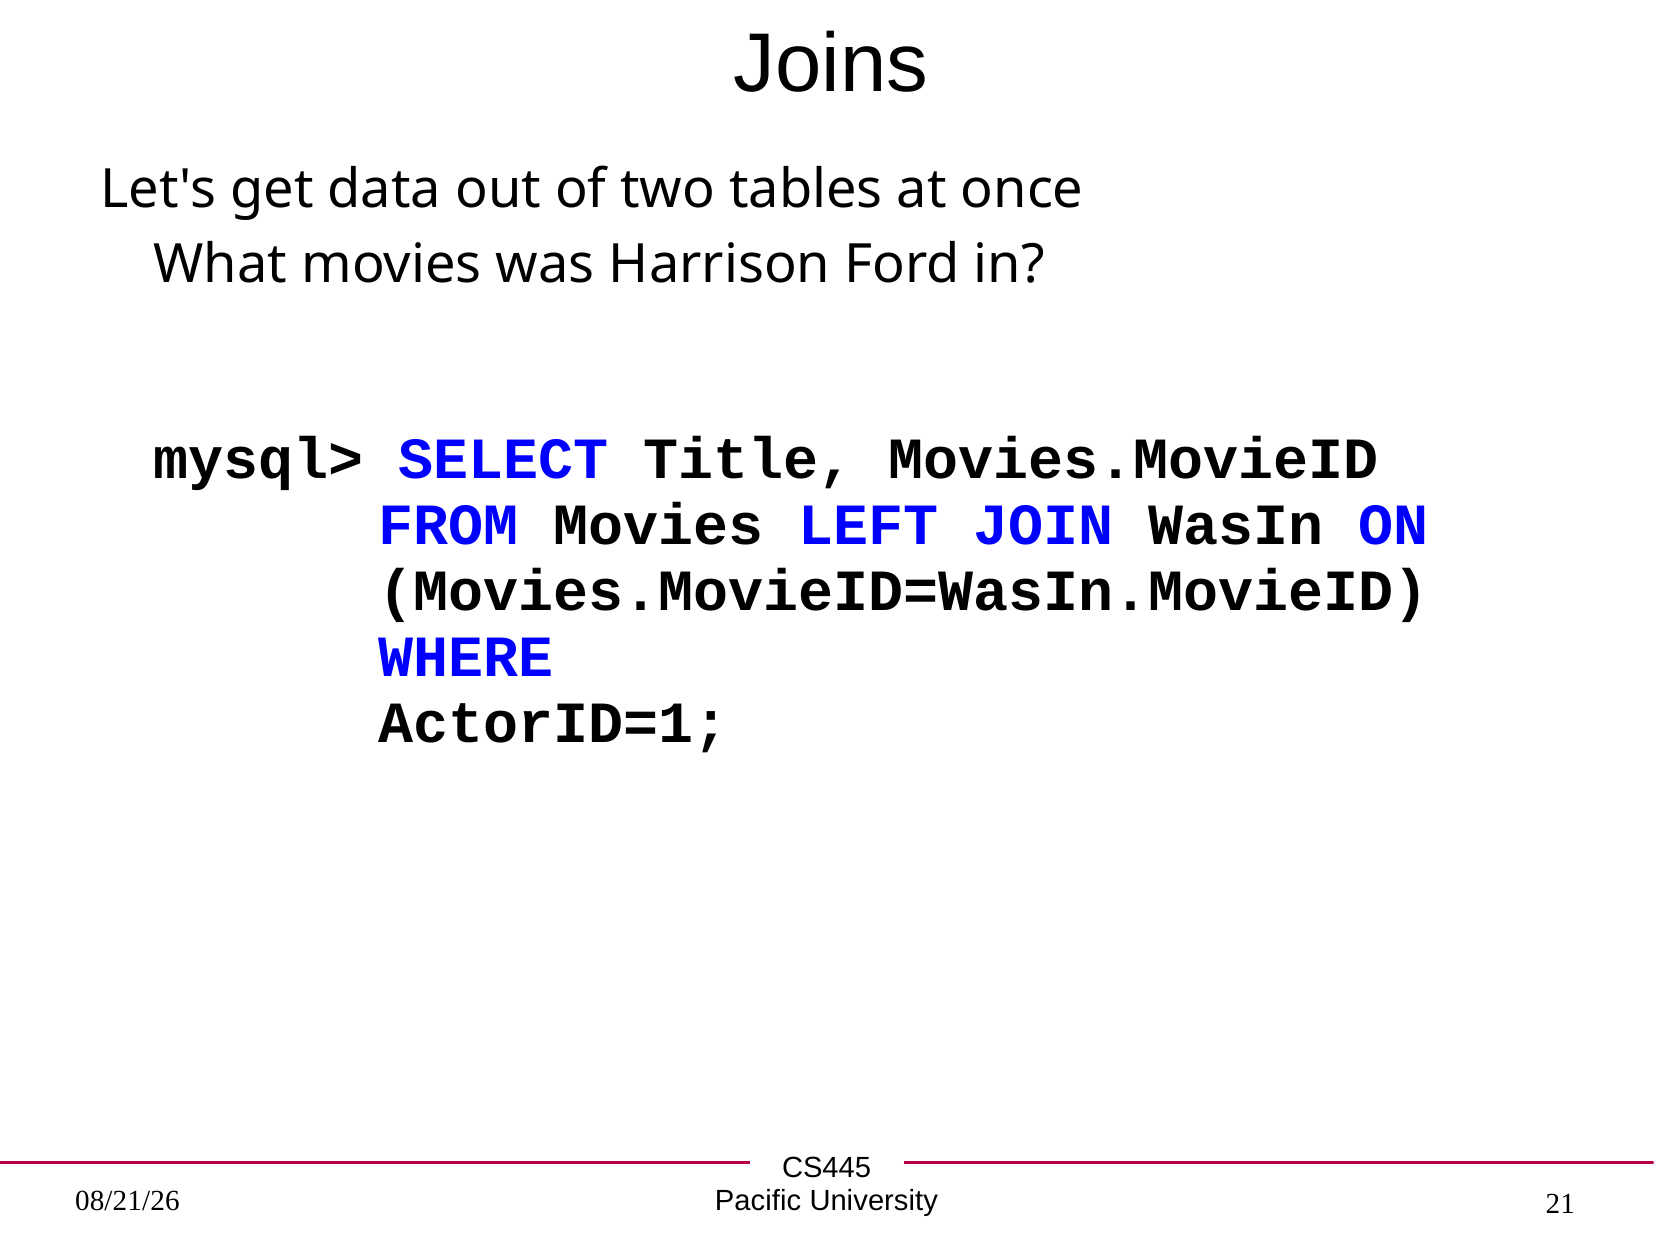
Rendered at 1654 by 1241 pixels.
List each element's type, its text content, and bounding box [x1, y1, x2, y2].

title Joins [86, 15, 1576, 109]
list Let's get data out of two tables at once What movies was Harrison Ford in? mysql> SELECT Title, Movies.MovieID FROM Movies LEFT JOIN WasIn ON (Movies.MovieID=WasIn.MovieID) WHERE ActorID=1; [82, 150, 1571, 1111]
